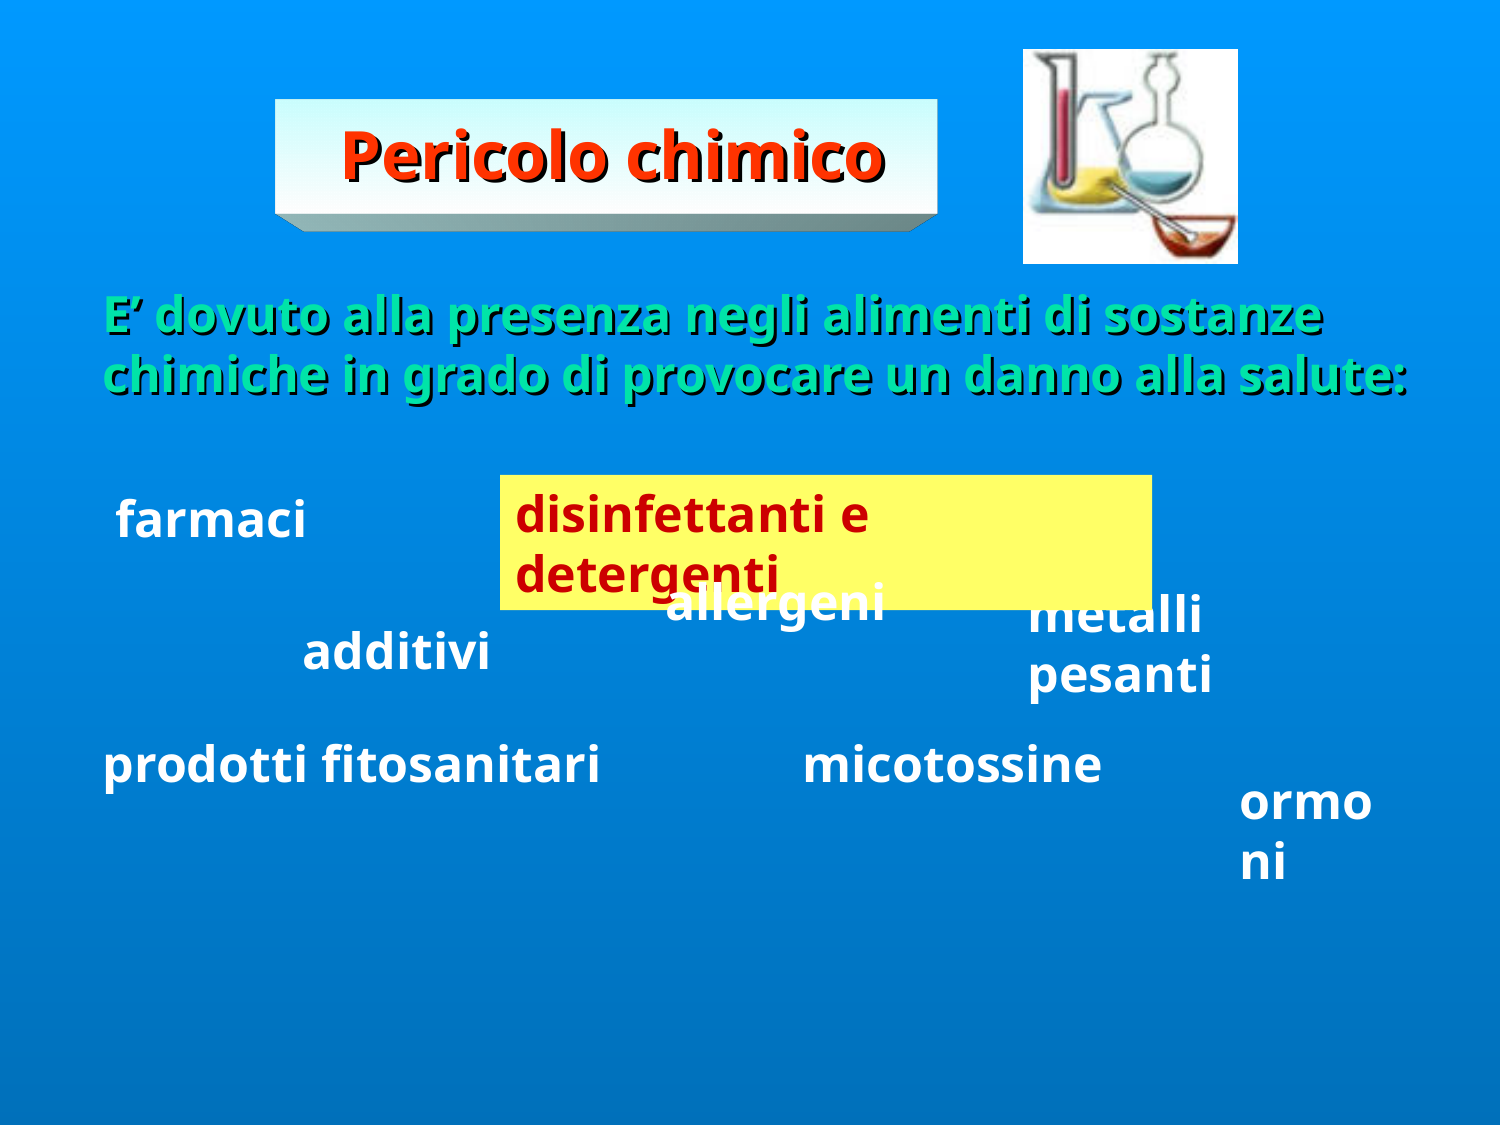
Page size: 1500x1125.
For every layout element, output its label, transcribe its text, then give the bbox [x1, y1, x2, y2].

text_box farmaci [100, 479, 315, 555]
text_box E’ dovuto alla presenza negli alimenti di sostanze chimiche in grado di provocare un danno alla salute: [87, 275, 1451, 410]
text_box [275, 99, 937, 213]
text_box allergeni [650, 562, 1303, 638]
text_box additivi [287, 612, 495, 688]
picture [1023, 50, 1238, 264]
text_box prodotti fitosanitari [87, 725, 605, 801]
text_box ormoni [1224, 762, 1412, 838]
text_box metalli pesanti [1012, 575, 1395, 651]
text_box disinfettanti e detergenti [500, 474, 1153, 550]
text_box Pericolo chimico [300, 104, 925, 201]
text_box micotossine [787, 725, 1090, 801]
